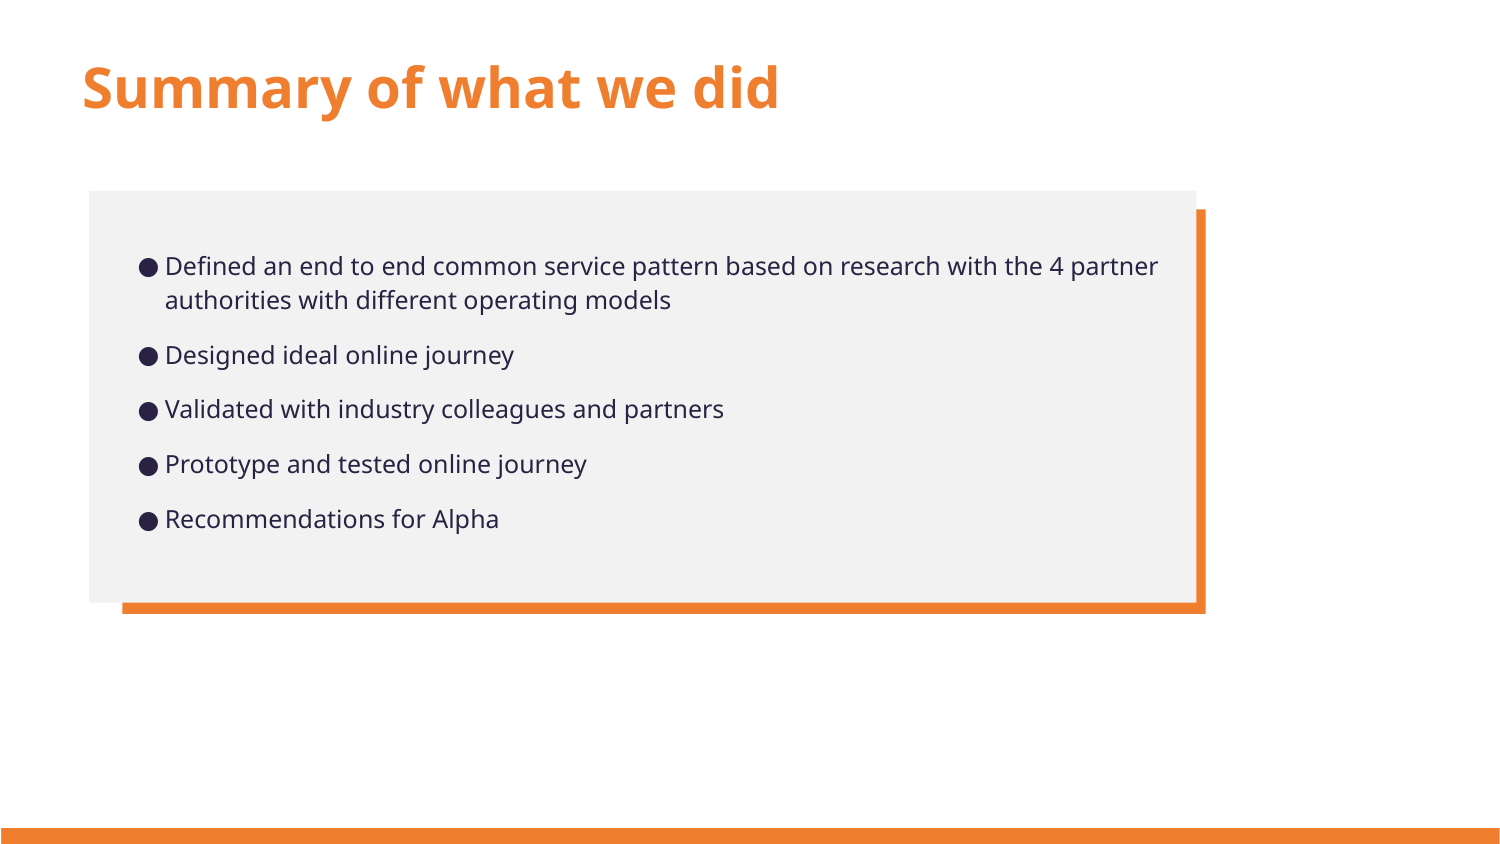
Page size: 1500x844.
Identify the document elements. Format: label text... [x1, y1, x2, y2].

picture [0, 828, 1500, 844]
text_box Defined an end to end common service pattern based on research with the 4 partner authorities with different operating models Designed ideal online journey Validated with industry colleagues and partners Prototype and tested online journey Recommendations for Alpha [129, 240, 1170, 544]
text_box [89, 190, 1206, 614]
text_box Summary of what we did [71, 46, 1424, 135]
